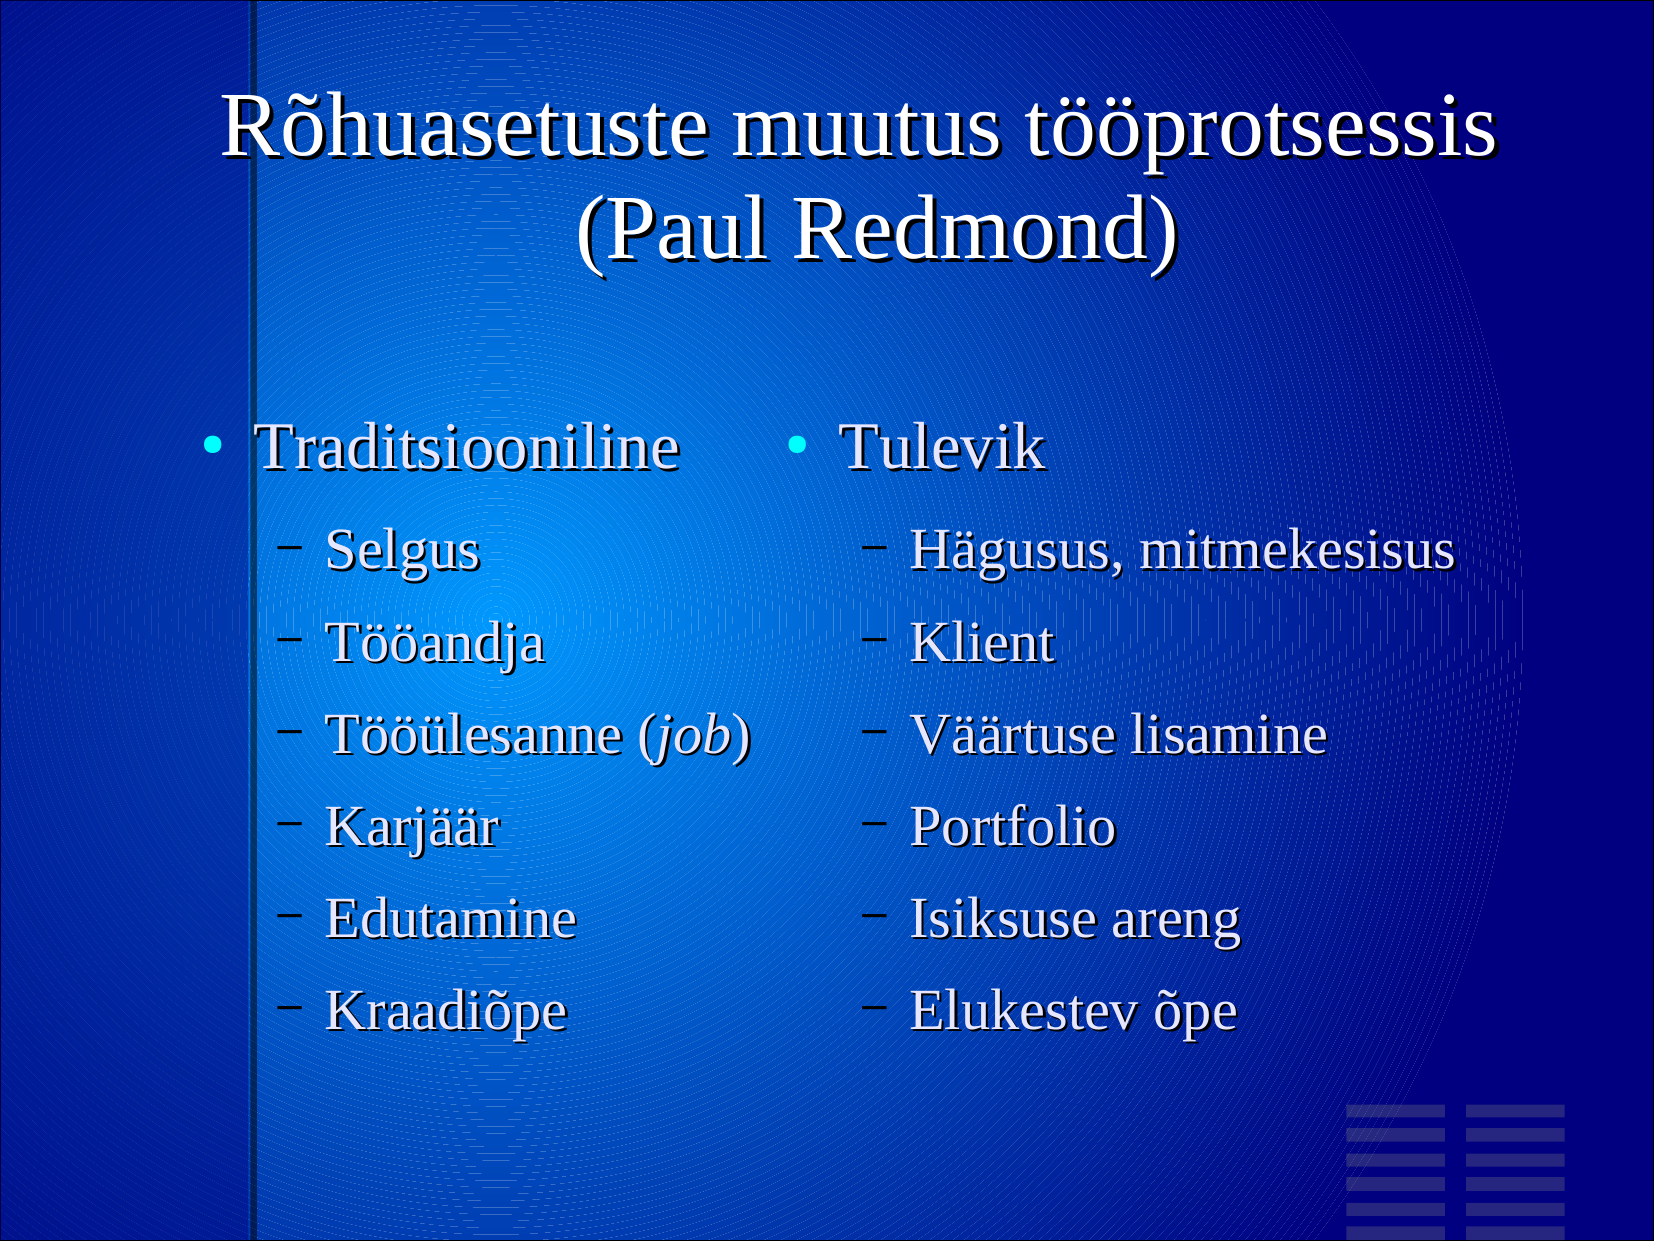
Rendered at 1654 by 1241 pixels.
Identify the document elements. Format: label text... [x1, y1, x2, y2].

title Rõhuasetuste muutus tööprotsessis (Paul Redmond) [154, 72, 1567, 279]
list Traditsiooniline Selgus Tööandja Tööülesanne (job) Karjäär Edutamine Kraadiõpe [183, 408, 767, 1190]
list Tulevik Hägusus, mitmekesisus Klient Väärtuse lisamine Portfolio Isiksuse areng Elukestev õpe [767, 408, 1596, 1190]
